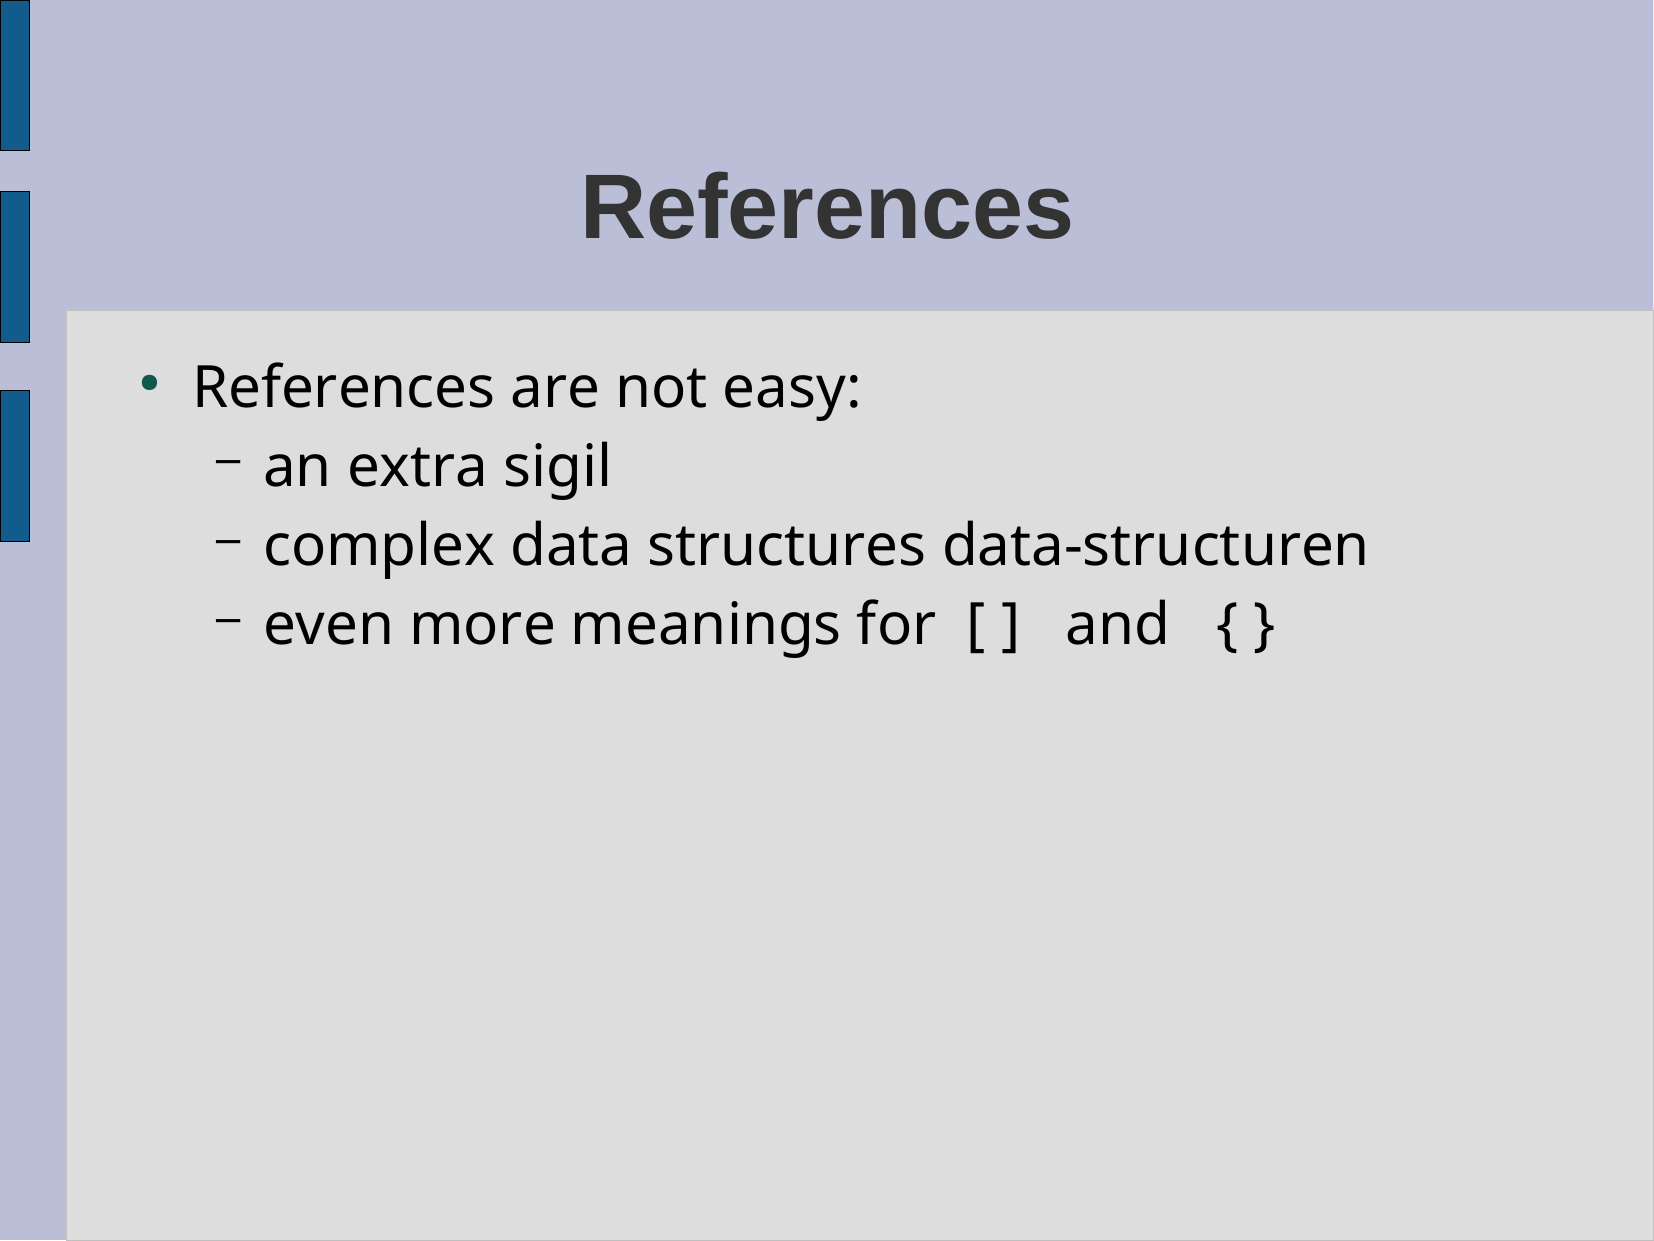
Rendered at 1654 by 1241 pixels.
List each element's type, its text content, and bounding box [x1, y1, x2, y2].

title References [121, 102, 1534, 311]
list References are not easy: an extra sigil complex data structures data-structuren even more meanings for [ ] and { } [121, 344, 1534, 1202]
